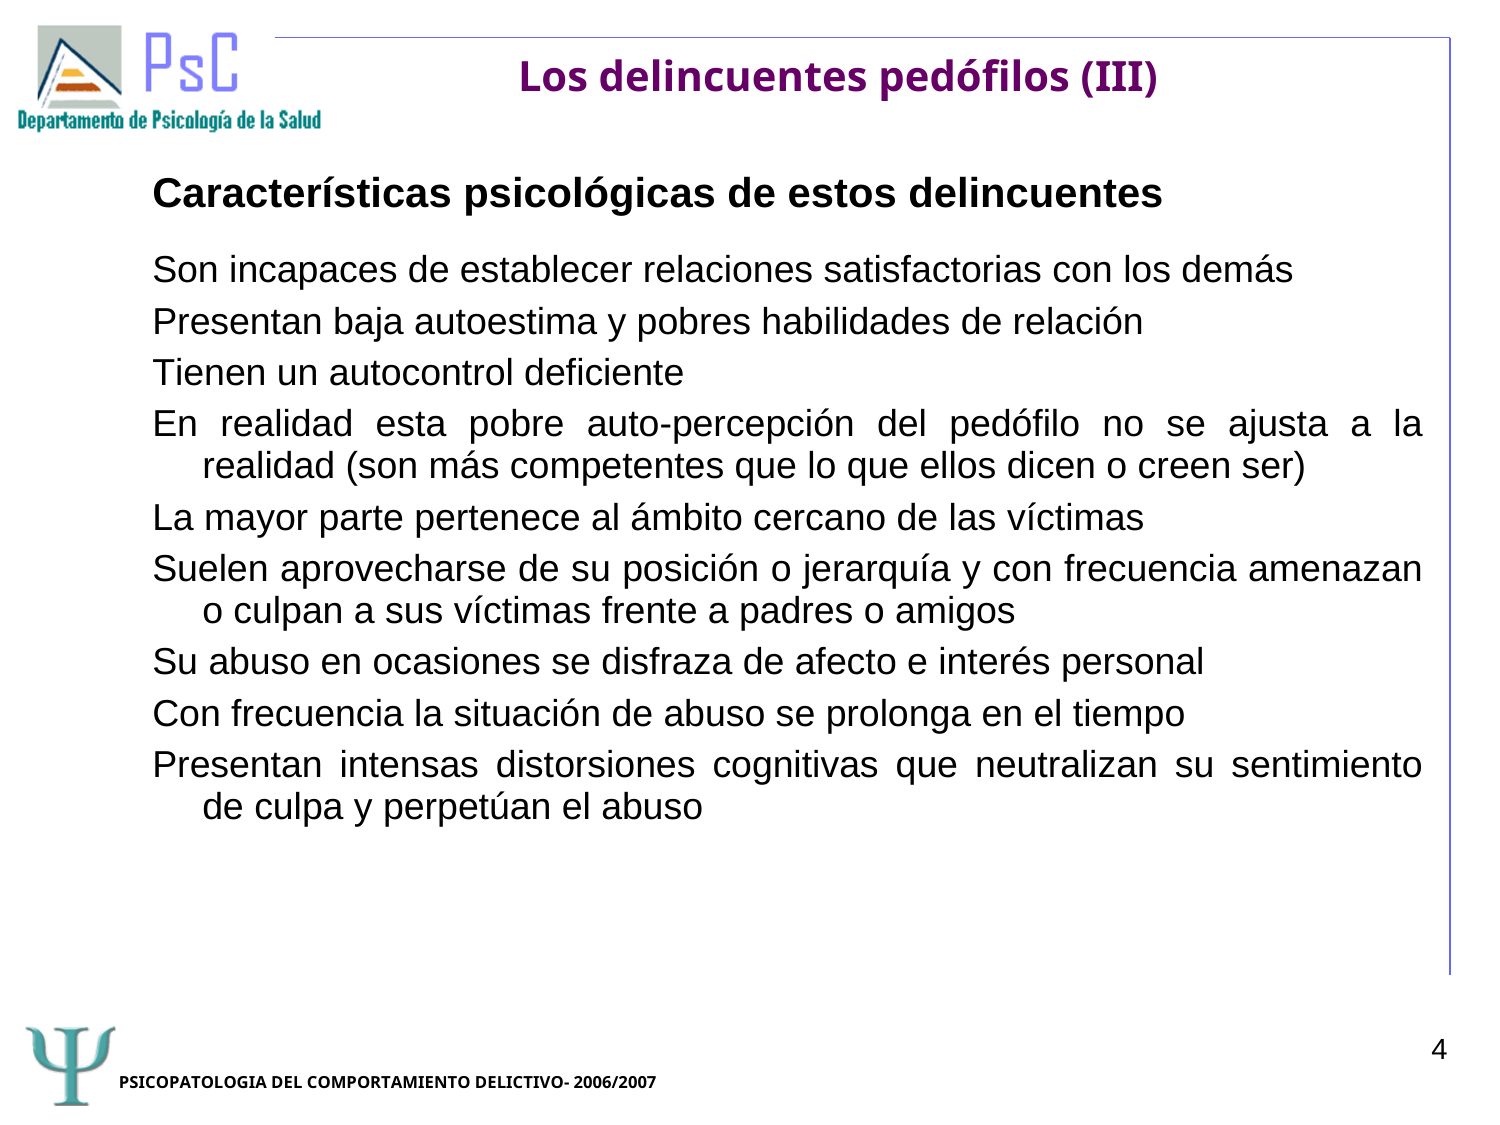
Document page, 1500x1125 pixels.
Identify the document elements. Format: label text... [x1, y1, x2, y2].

title Los delincuentes pedófilos (III) [349, 24, 1338, 126]
subtitle Características psicológicas de estos delincuentes Son incapaces de establecer relaciones satisfactorias con los demás Presentan baja autoestima y pobres habilidades de relación Tienen un autocontrol deficiente En realidad esta pobre auto-percepción del pedófilo no se ajusta a la realidad (son más competentes que lo que ellos dicen o creen ser) La mayor parte pertenece al ámbito cercano de las víctimas Suelen aprovecharse de su posición o jerarquía y con frecuencia amenazan o culpan a sus víctimas frente a padres o amigos Su abuso en ocasiones se disfraza de afecto e interés personal Con frecuencia la situación de abuso se prolonga en el tiempo Presentan intensas distorsiones cognitivas que neutralizan su sentimiento de culpa y perpetúan el abuso [62, 162, 1438, 1125]
picture [24, 1024, 62, 1106]
picture [0, 0, 330, 138]
